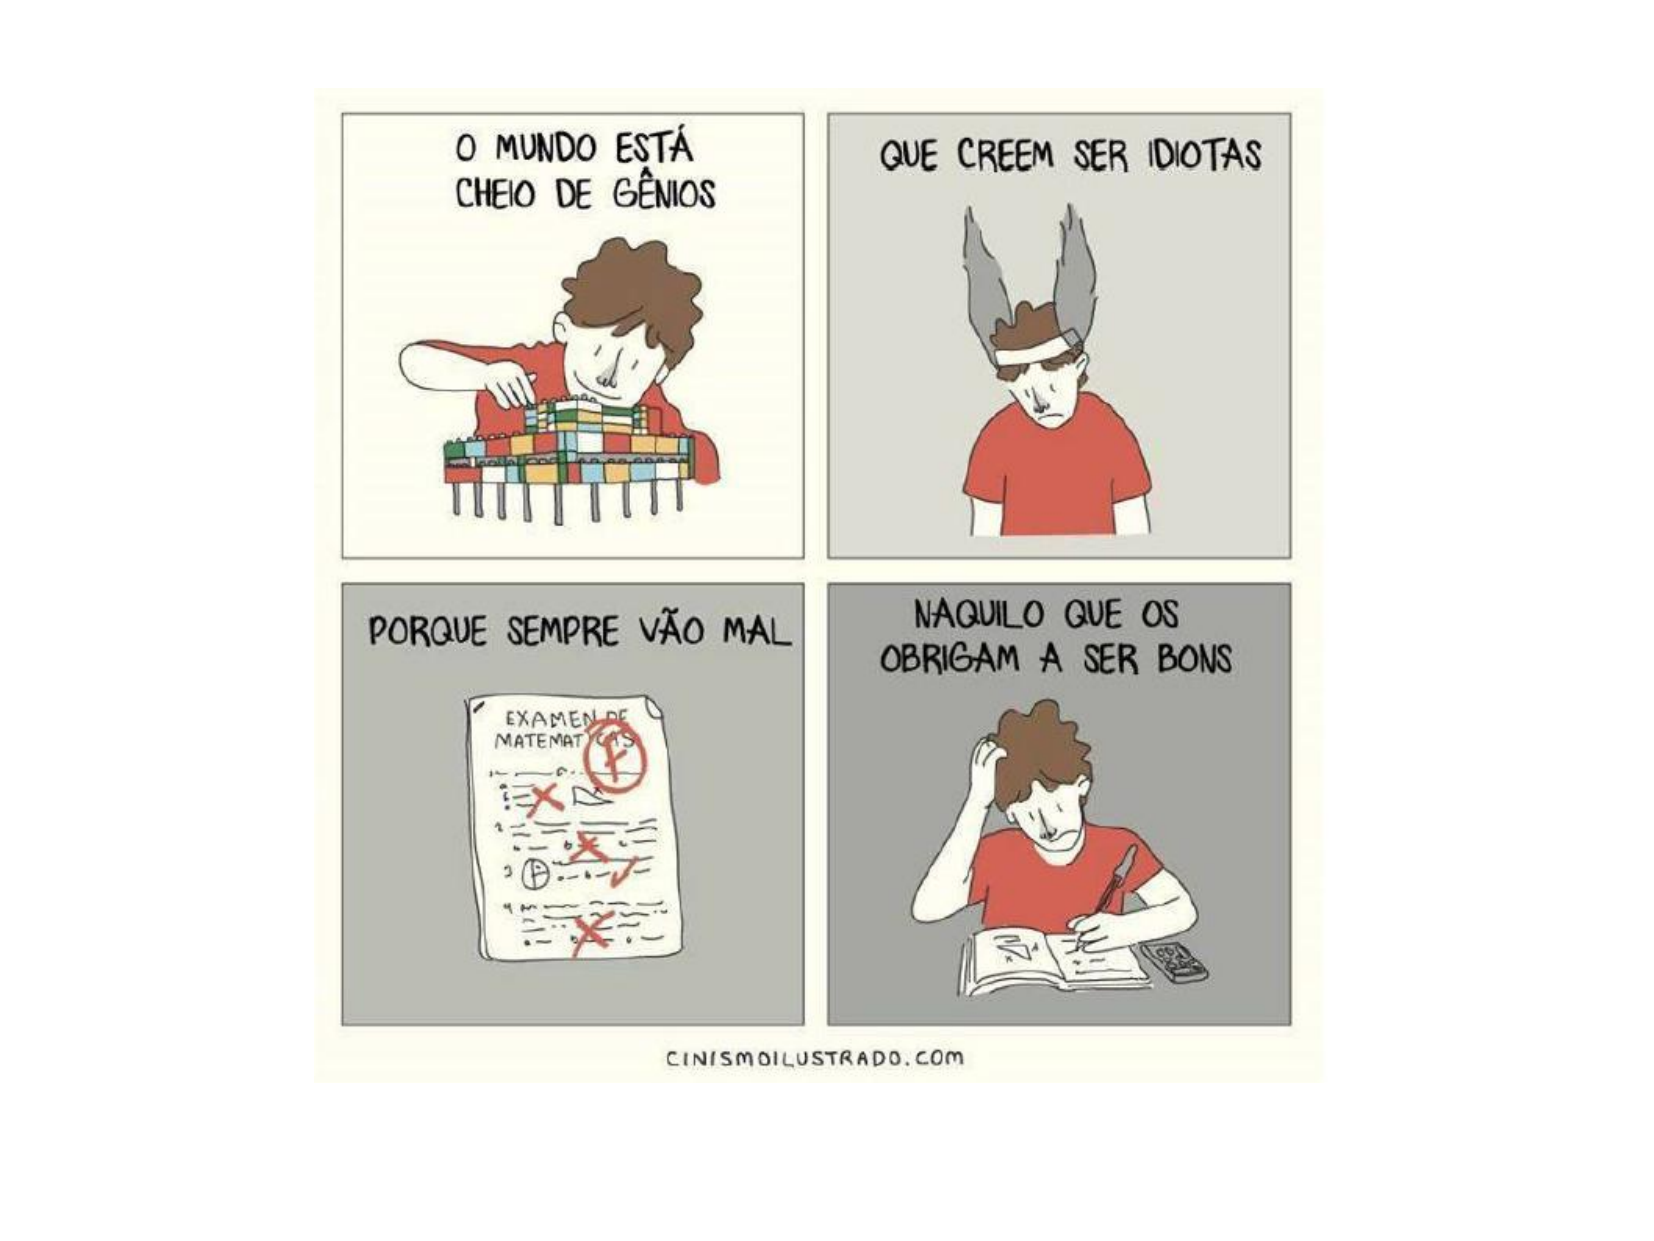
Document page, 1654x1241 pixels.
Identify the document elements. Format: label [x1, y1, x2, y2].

picture [314, 88, 1329, 1083]
